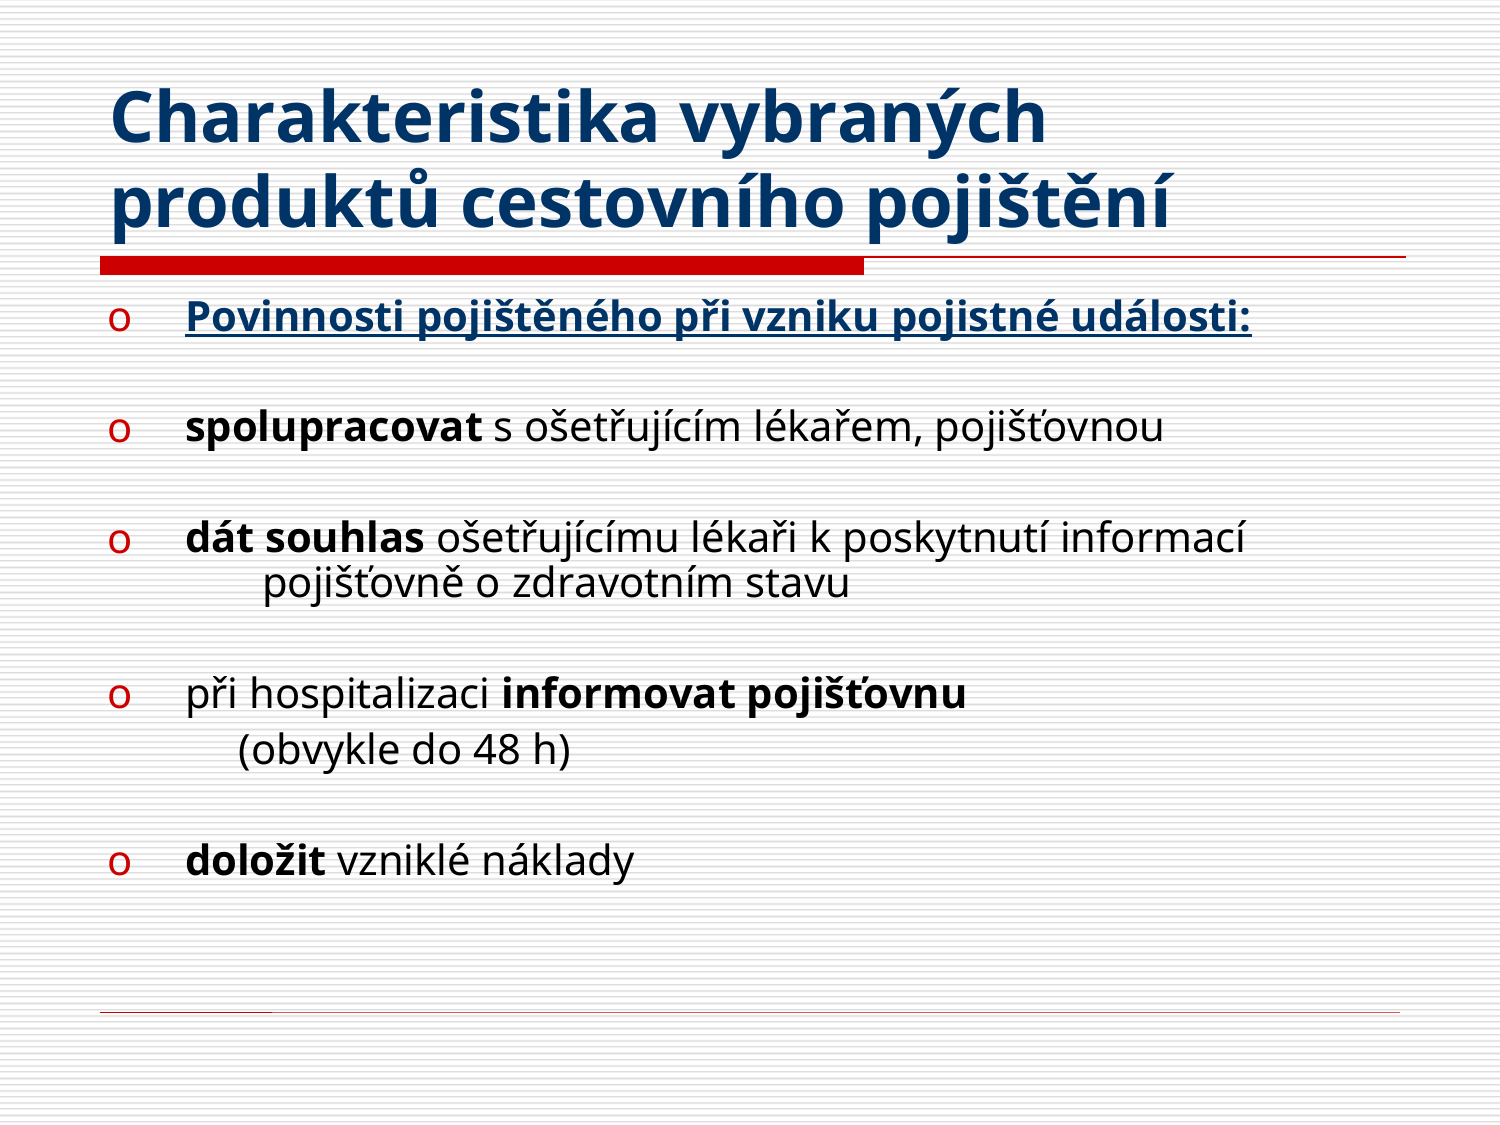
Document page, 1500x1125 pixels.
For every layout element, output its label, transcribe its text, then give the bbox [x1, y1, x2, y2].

title Charakteristika vybraných produktů cestovního pojištění [94, 50, 1407, 250]
list Povinnosti pojištěného při vzniku pojistné události: spolupracovat s ošetřujícím lékařem, pojišťovnou dát souhlas ošetřujícímu lékaři k poskytnutí informací pojišťovně o zdravotním stavu při hospitalizaci informovat pojišťovnu (obvykle do 48 h) doložit vzniklé náklady [92, 287, 1406, 988]
